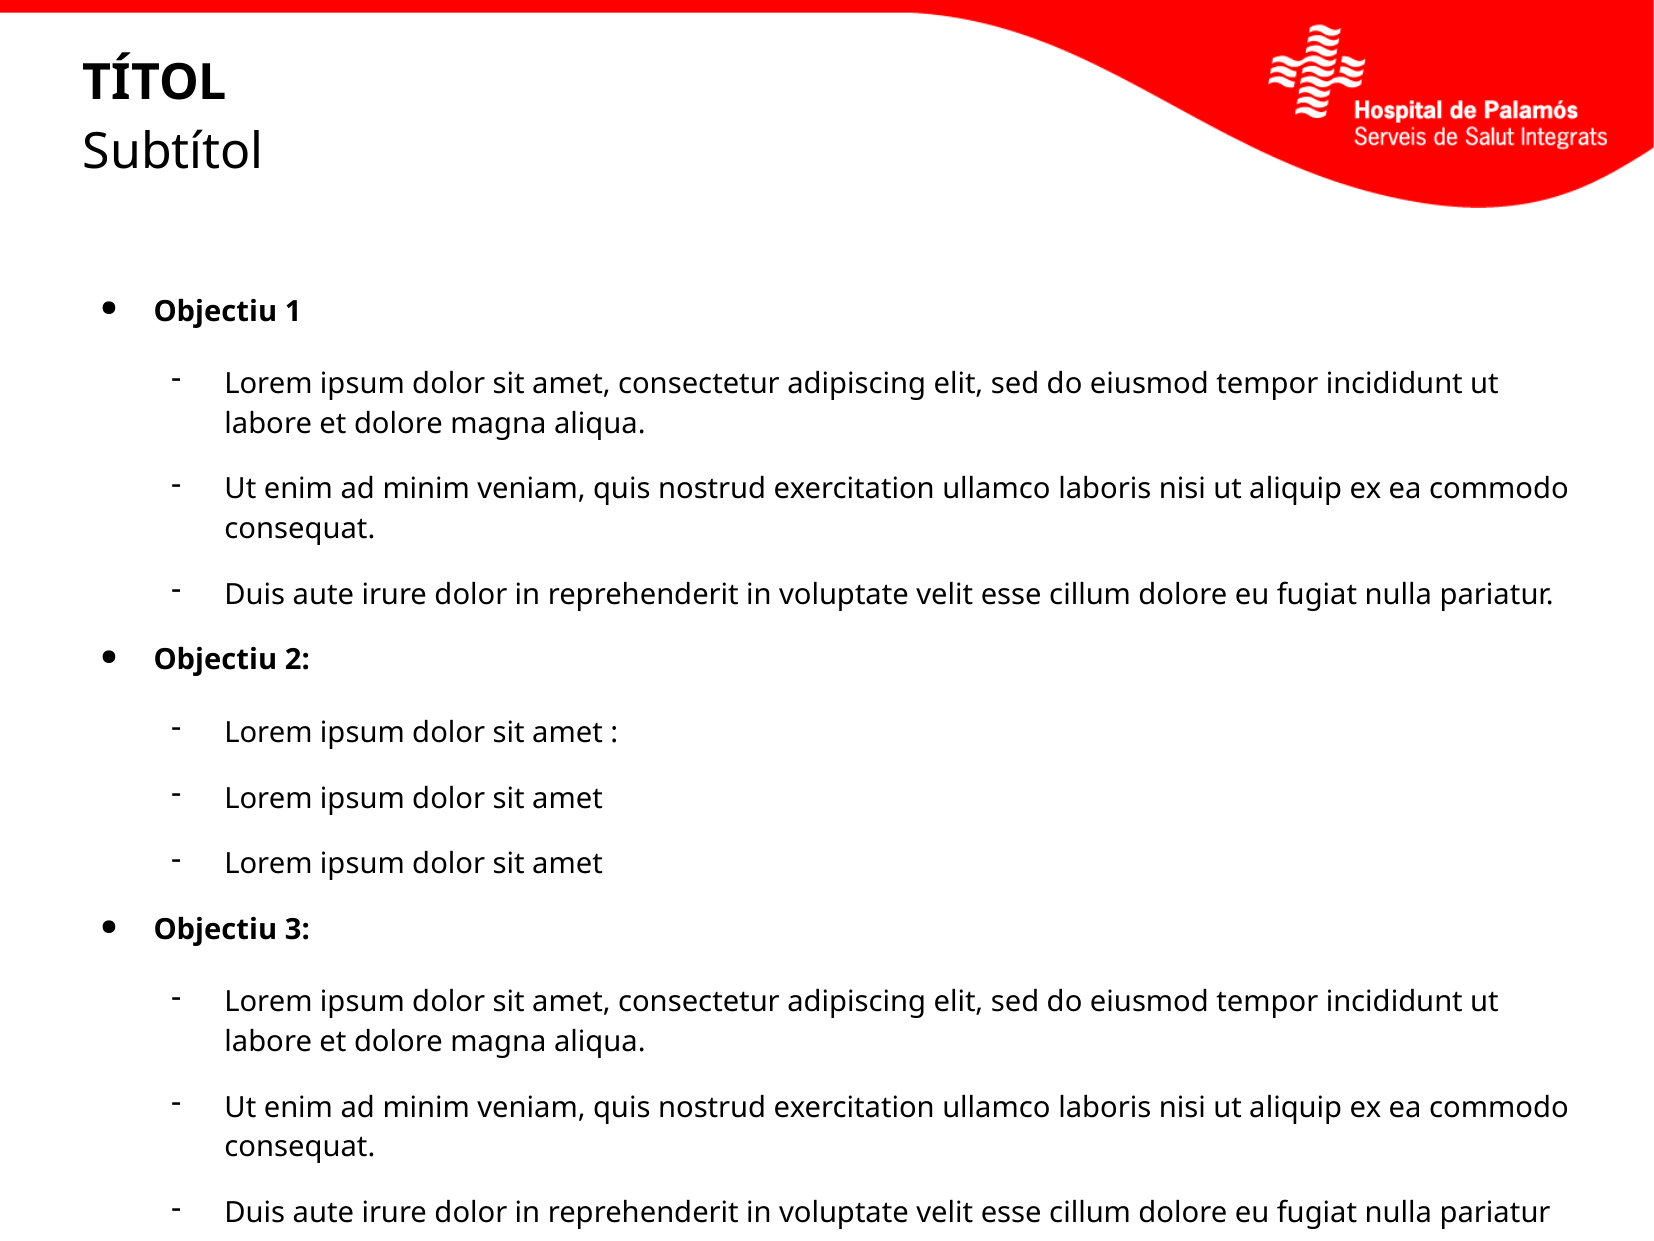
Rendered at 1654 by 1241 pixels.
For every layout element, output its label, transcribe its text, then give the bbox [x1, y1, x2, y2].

title TÍTOL Subtítol [82, 58, 1152, 239]
picture [0, 0, 1654, 208]
list Objectiu 1 Lorem ipsum dolor sit amet, consectetur adipiscing elit, sed do eiusmod tempor incididunt ut labore et dolore magna aliqua. Ut enim ad minim veniam, quis nostrud exercitation ullamco laboris nisi ut aliquip ex ea commodo consequat. Duis aute irure dolor in reprehenderit in voluptate velit esse cillum dolore eu fugiat nulla pariatur. Objectiu 2: Lorem ipsum dolor sit amet : Lorem ipsum dolor sit amet Lorem ipsum dolor sit amet Objectiu 3: Lorem ipsum dolor sit amet, consectetur adipiscing elit, sed do eiusmod tempor incididunt ut labore et dolore magna aliqua. Ut enim ad minim veniam, quis nostrud exercitation ullamco laboris nisi ut aliquip ex ea commodo consequat. Duis aute irure dolor in reprehenderit in voluptate velit esse cillum dolore eu fugiat nulla pariatur [82, 289, 1571, 1188]
